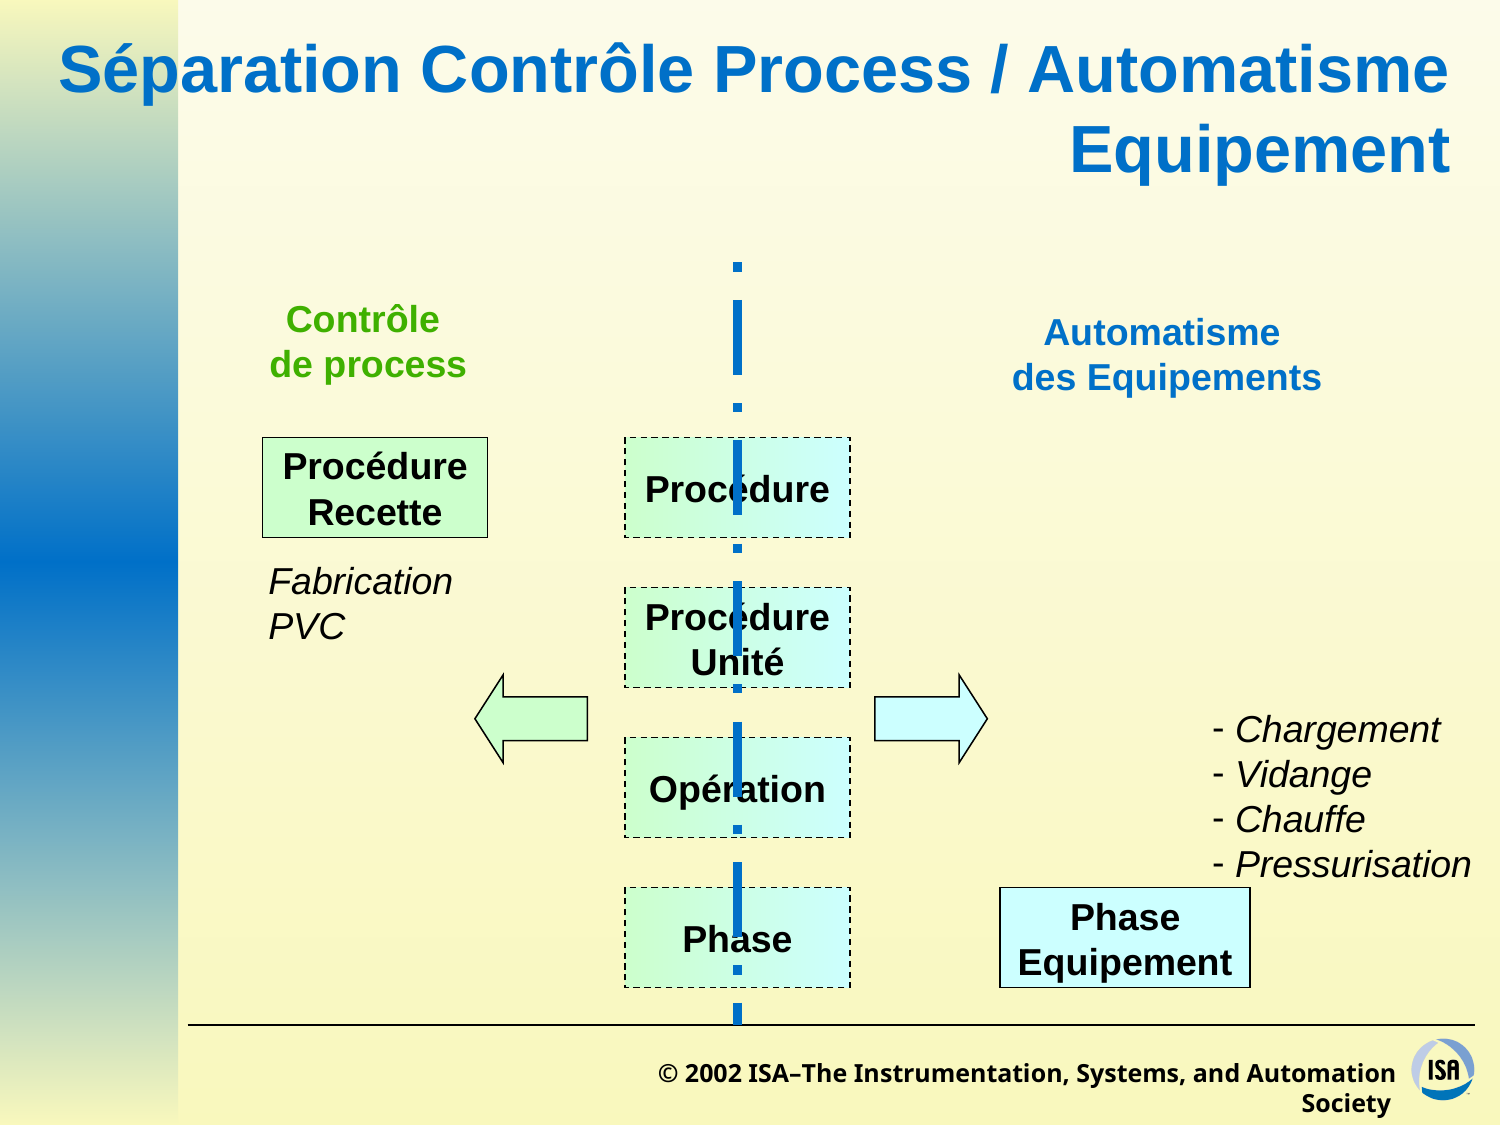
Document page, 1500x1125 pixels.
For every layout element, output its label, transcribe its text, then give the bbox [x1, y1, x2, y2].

text_box Opération [624, 737, 850, 838]
picture [1410, 1037, 1476, 1102]
text_box Procédure Recette [262, 437, 488, 538]
text_box Fabrication PVC [253, 549, 469, 701]
text_box Procédure Unité [624, 587, 850, 688]
text_box Procédure [624, 437, 850, 538]
text_box Phase [624, 887, 850, 988]
title Séparation Contrôle Process / Automatisme Equipement [24, 12, 1466, 201]
text_box Phase Equipement [999, 887, 1251, 988]
text_box Automatisme des Equipements [997, 299, 1338, 406]
text_box Contrôle de process [254, 287, 482, 393]
text_box [474, 675, 588, 763]
text_box [874, 675, 988, 763]
text_box Chargement Vidange Chauffe Pressurisation [1197, 697, 1488, 938]
